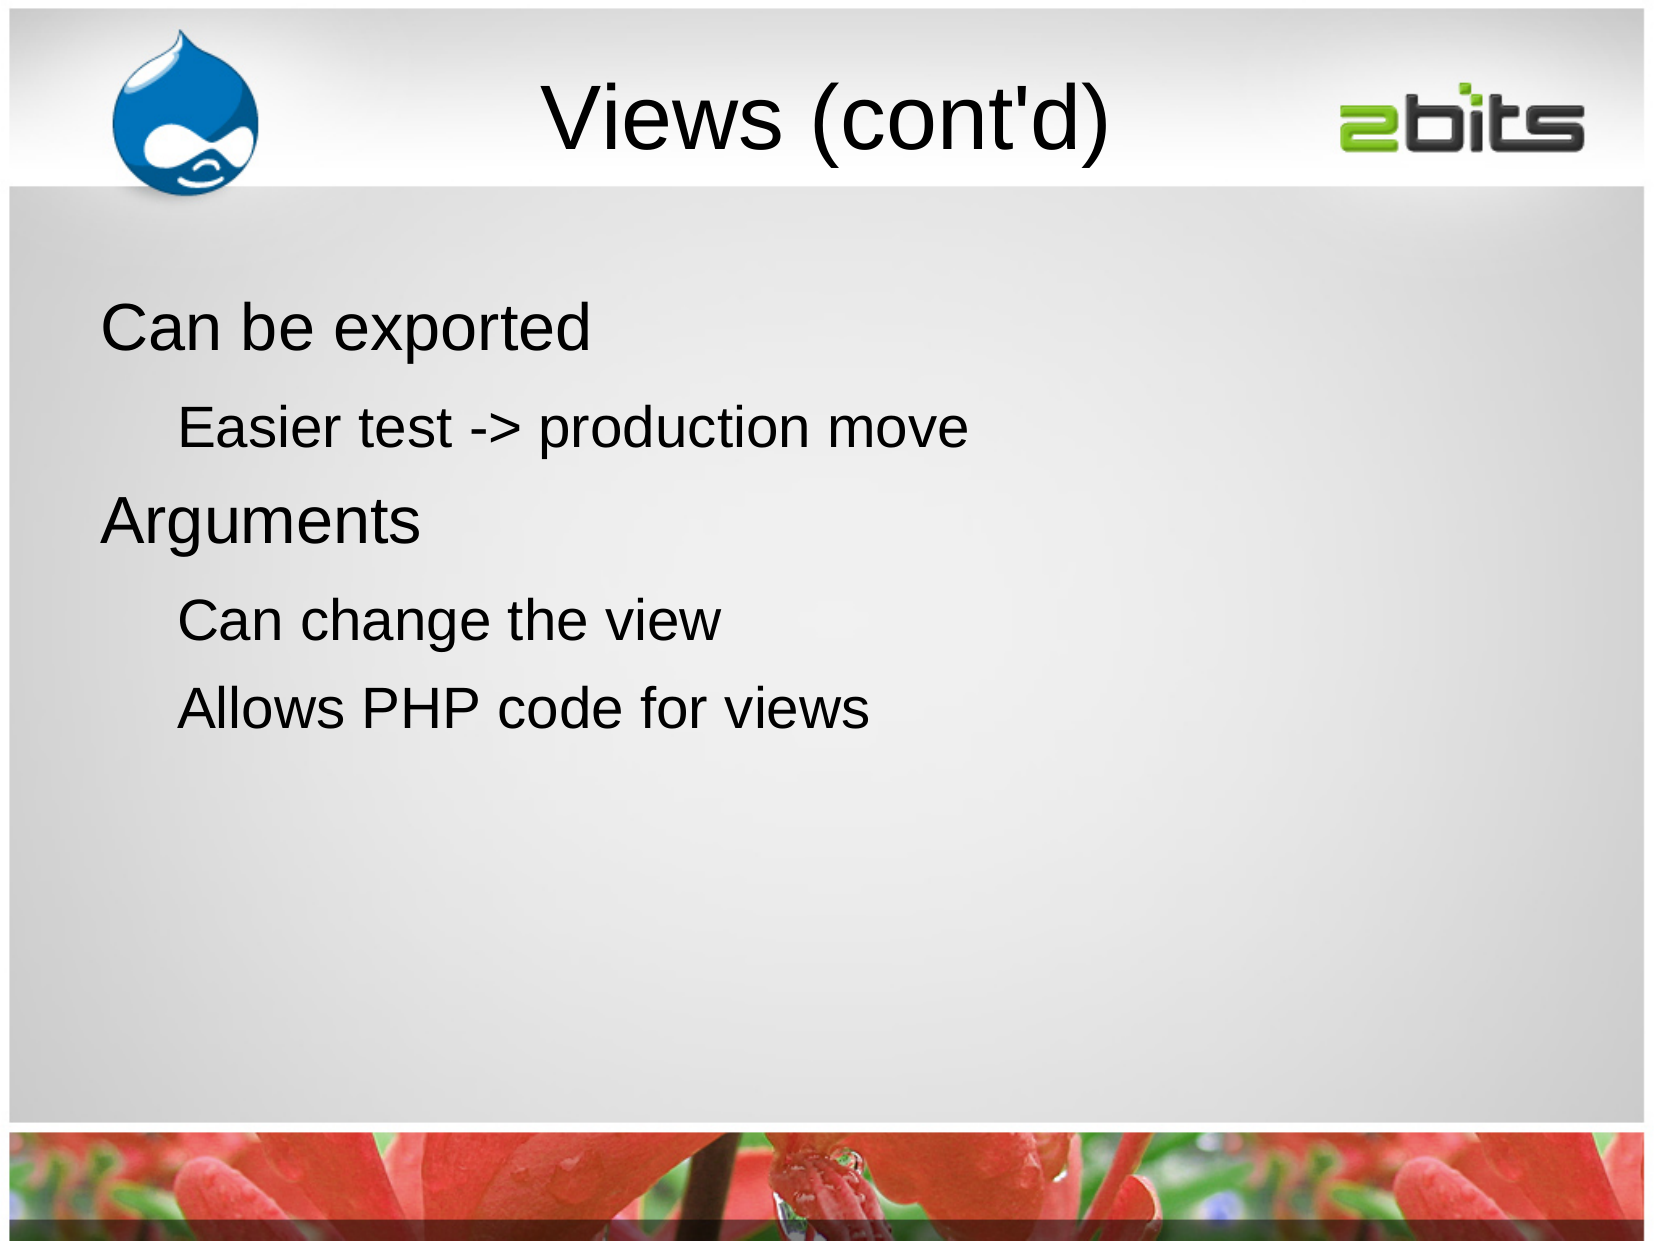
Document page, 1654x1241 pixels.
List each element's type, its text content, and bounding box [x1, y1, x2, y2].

title Views (cont'd) [82, 21, 1571, 214]
list Can be exported Easier test -> production move Arguments Can change the view Allows PHP code for views [82, 290, 1571, 1094]
picture [0, 0, 1654, 1241]
